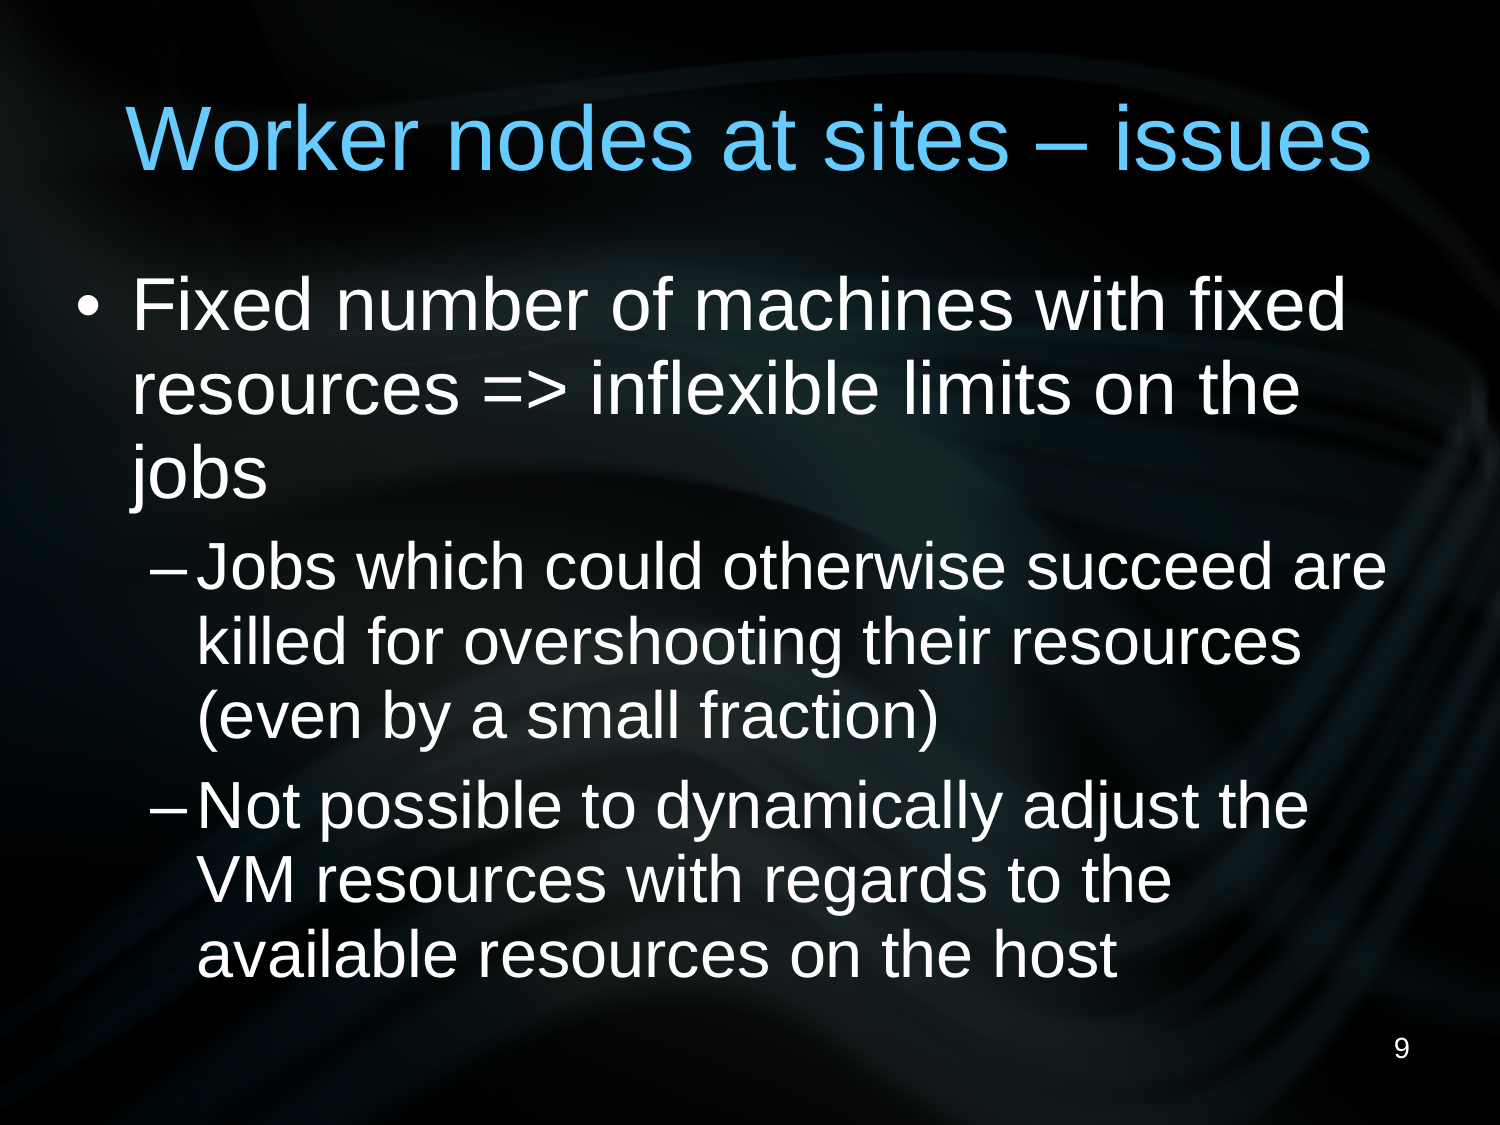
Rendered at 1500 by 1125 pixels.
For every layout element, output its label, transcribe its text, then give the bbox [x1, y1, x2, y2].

title Worker nodes at sites – issues [75, 52, 1426, 226]
list Fixed number of machines with fixed resources => inflexible limits on the jobs Jobs which could otherwise succeed are killed for overshooting their resources (even by a small fraction) Not possible to dynamically adjust the VM resources with regards to the available resources on the host [75, 262, 1426, 993]
